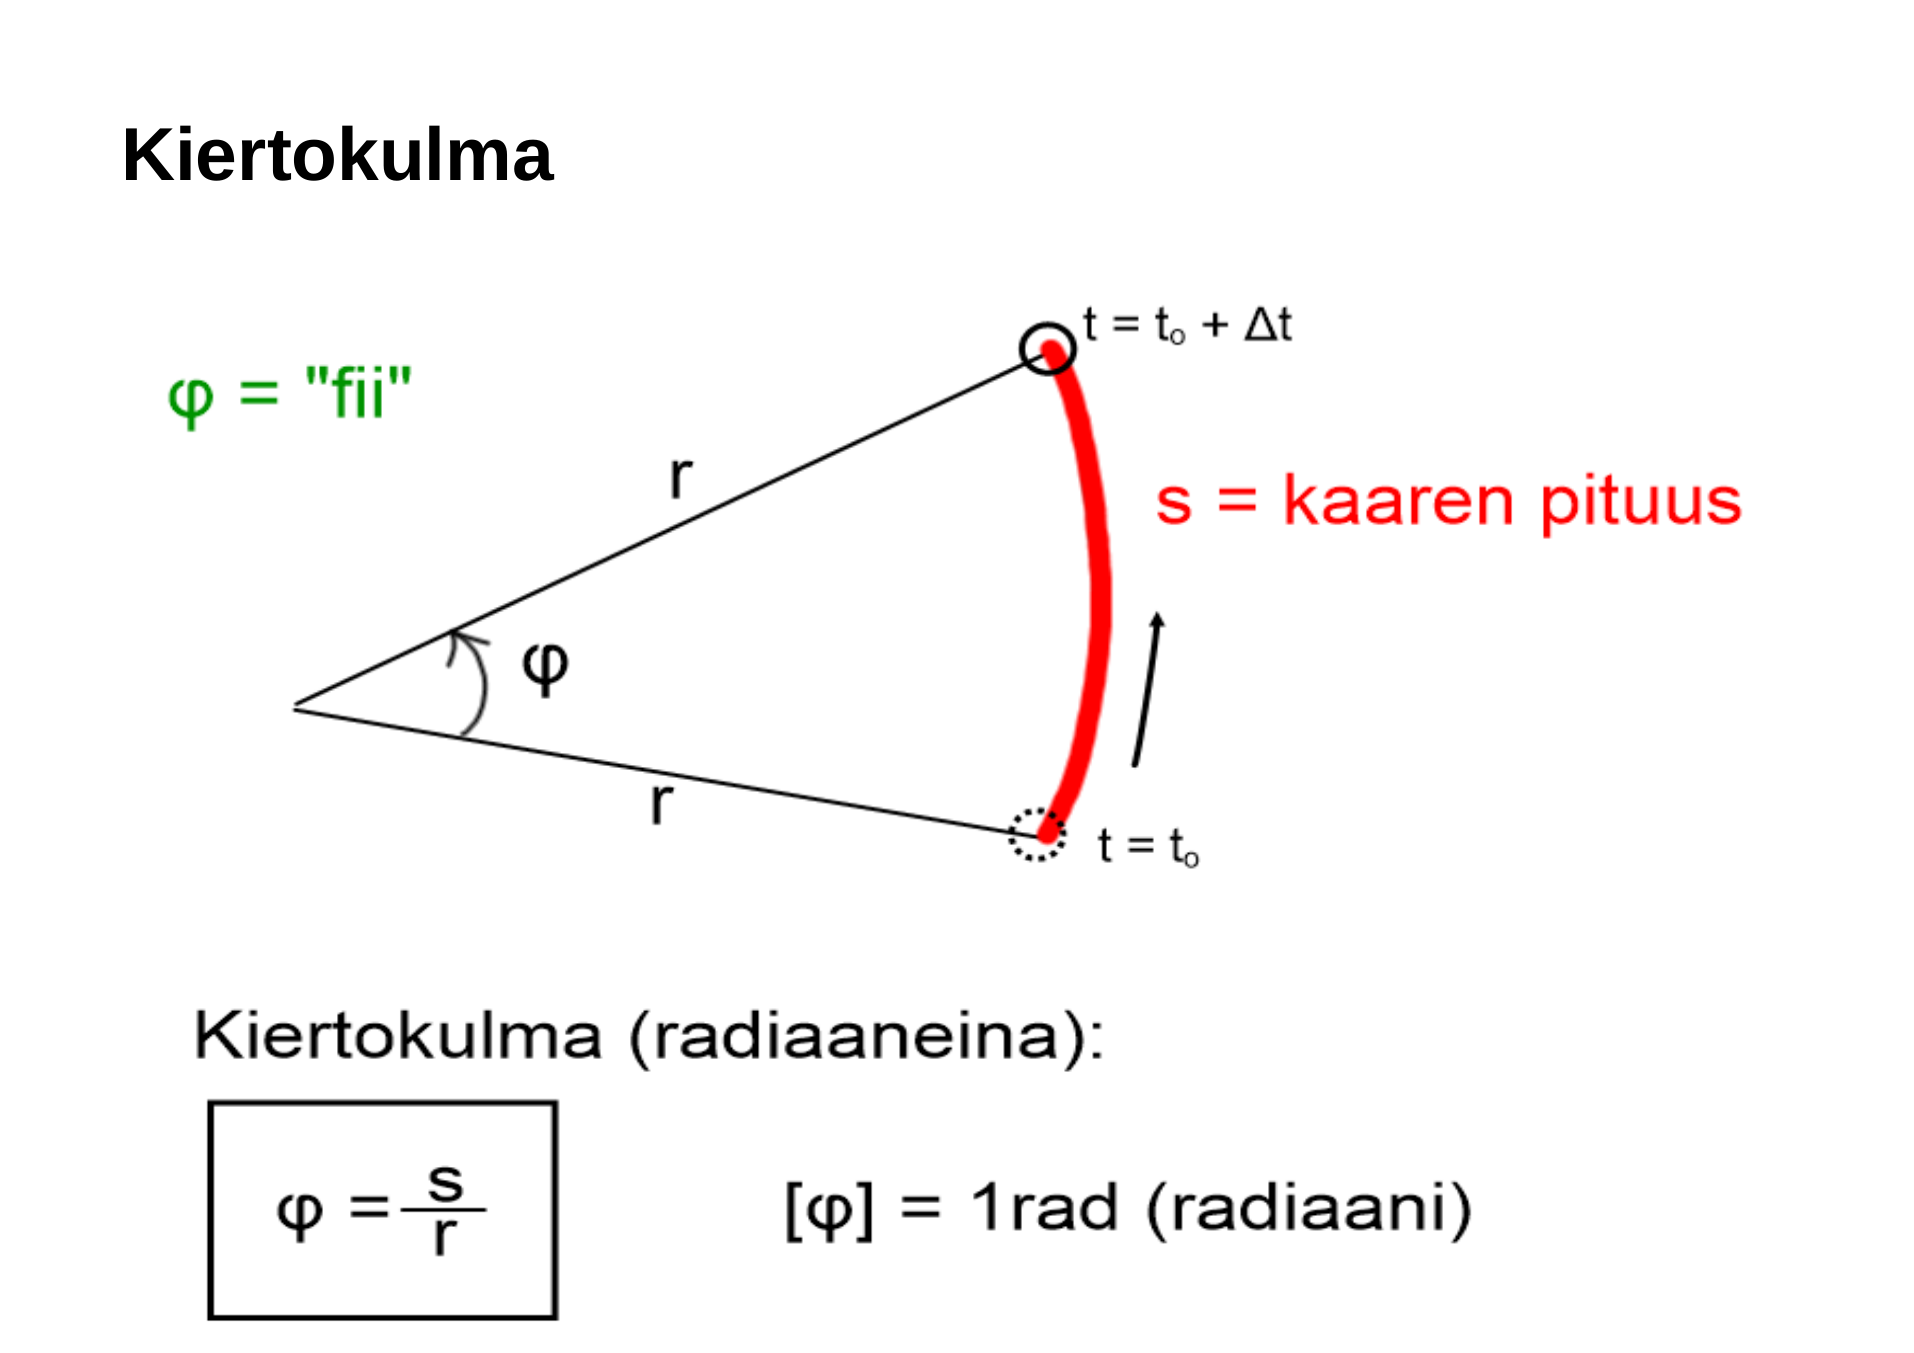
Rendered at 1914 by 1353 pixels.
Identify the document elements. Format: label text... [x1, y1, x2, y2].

picture [132, 973, 1532, 1343]
text_box Kiertokulma [106, 105, 779, 305]
picture [109, 233, 1791, 902]
